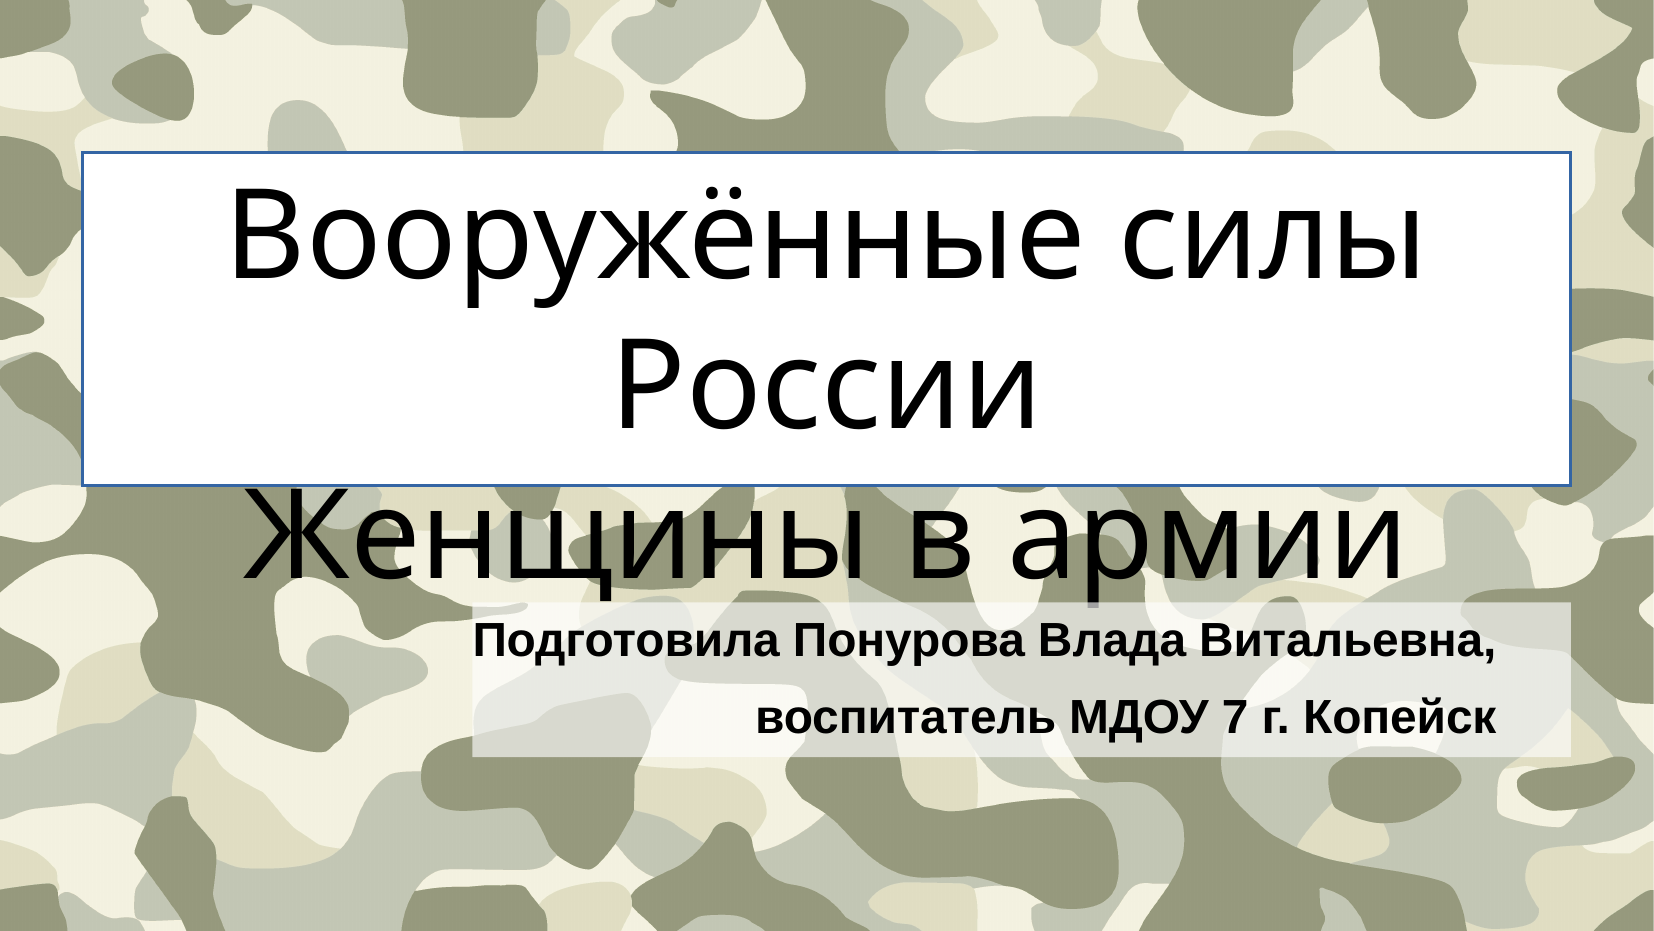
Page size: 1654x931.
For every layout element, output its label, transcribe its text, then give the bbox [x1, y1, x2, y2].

subtitle Подготовила Понурова Влада Витальевна, воспитатель МДОУ 7 г. Копейск [472, 602, 1571, 758]
title Вооружённые силы России Женщины в армии [82, 152, 1571, 486]
picture [0, 0, 1654, 931]
